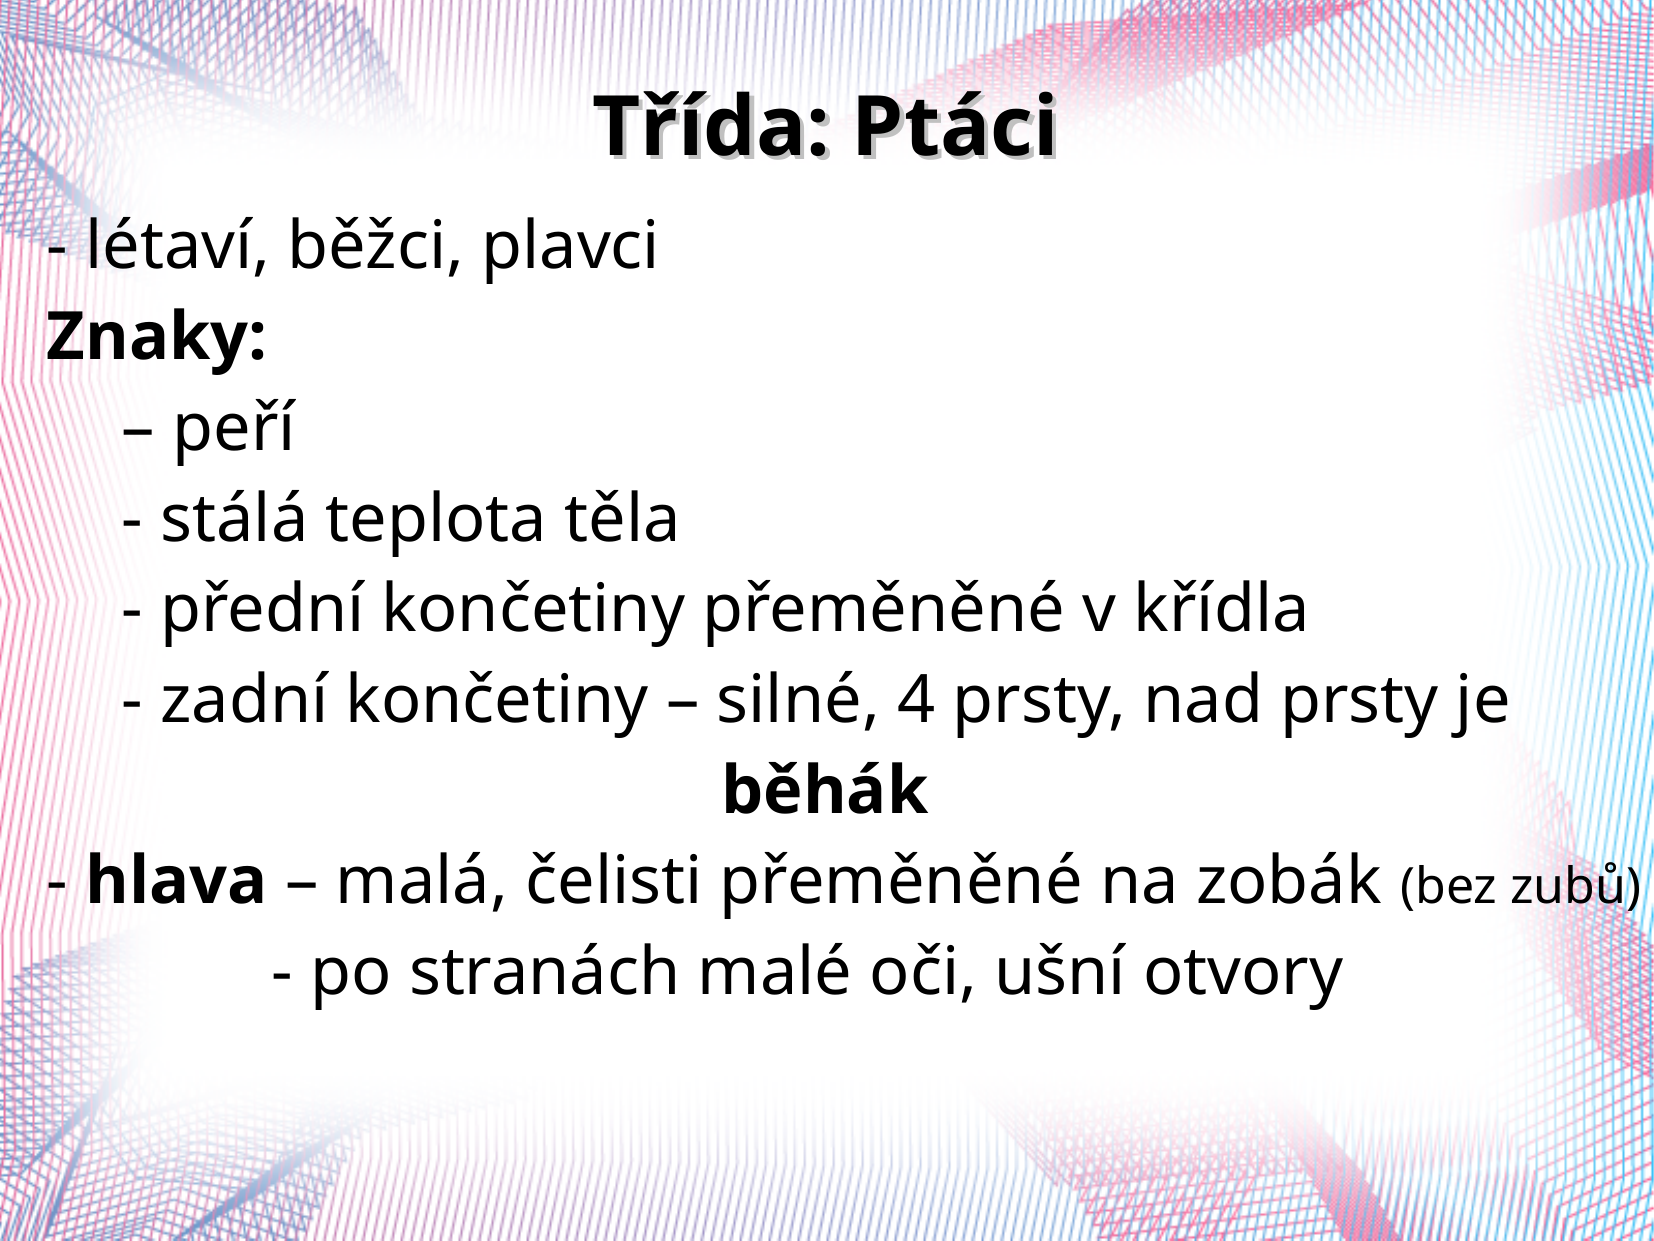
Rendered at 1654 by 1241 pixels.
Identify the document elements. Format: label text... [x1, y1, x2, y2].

text_box Třída: Ptáci [11, 59, 1640, 190]
text_box - létaví, běžci, plavci Znaky: – peří - stálá teplota těla - přední končetiny přeměněné v křídla - zadní končetiny – silné, 4 prsty, nad prsty je běhák - hlava – malá, čelisti přeměněné na zobák (bez zubů) - po stranách malé oči, ušní otvory [31, 190, 1636, 1050]
